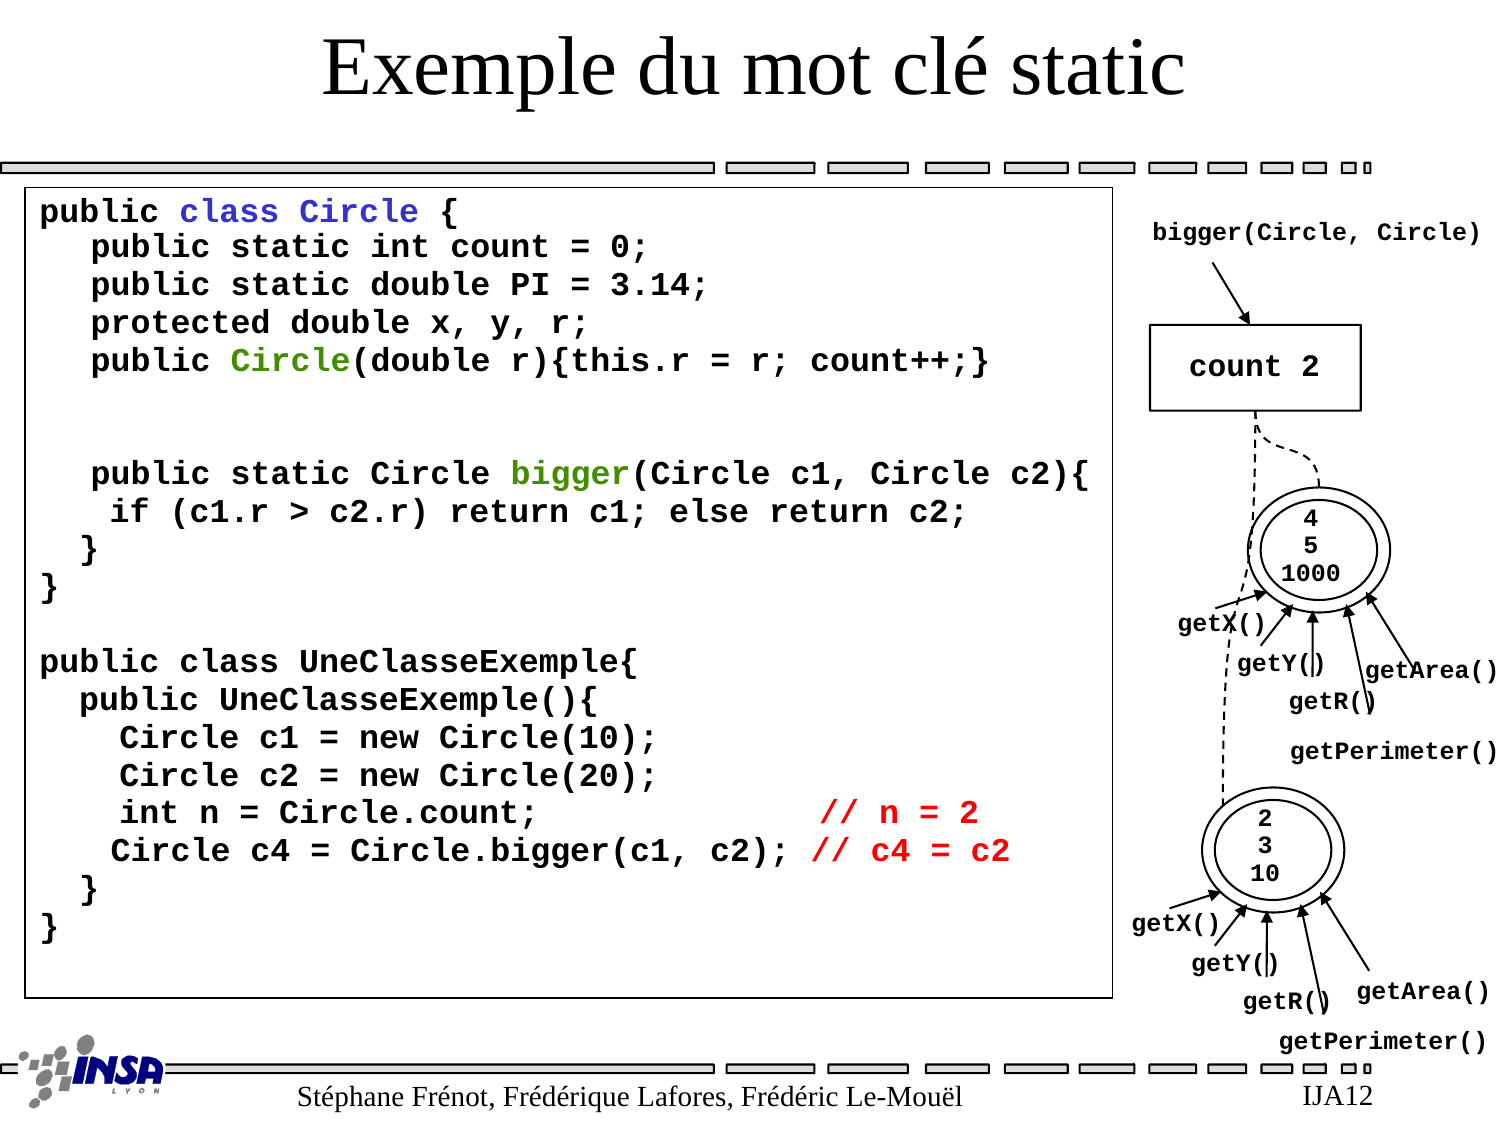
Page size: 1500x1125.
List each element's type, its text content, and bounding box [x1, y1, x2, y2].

text_box getR() [1227, 980, 1348, 1023]
list public class Circle { public static int count = 0; public static double PI = 3.14; protected double x, y, r; public Circle(double r){this.r = r; count++;} public static Circle bigger(Circle c1, Circle c2){ if (c1.r > c2.r) return c1; else return c2; } } public class UneClasseExemple{ public UneClasseExemple(){ Circle c1 = new Circle(10); Circle c2 = new Circle(20); int n = Circle.count; // n = 2 Circle c4 = Circle.bigger(c1, c2); // c4 = c2 } } [24, 187, 1113, 999]
text_box getPerimeter() [1263, 1020, 1500, 1063]
text_box getY() [1176, 943, 1297, 986]
text_box getX() [1220, 921, 1237, 943]
text_box getR() [1273, 680, 1394, 723]
text_box count 2 [1149, 342, 1360, 392]
text_box 2 3 10 [1235, 798, 1295, 897]
text_box getArea() [1341, 971, 1500, 1014]
text_box 4 5 1000 [1265, 498, 1356, 597]
text_box bigger(Circle, Circle) [1137, 212, 1500, 255]
text_box getPerimeter() [1275, 730, 1500, 773]
text_box getY() [1222, 643, 1343, 686]
text_box getArea() [1350, 649, 1500, 693]
text_box getX() [1162, 603, 1283, 646]
title Exemple du mot clé static [134, 21, 1375, 130]
text_box getX() [1265, 620, 1283, 643]
text_box getX() [1116, 903, 1237, 946]
